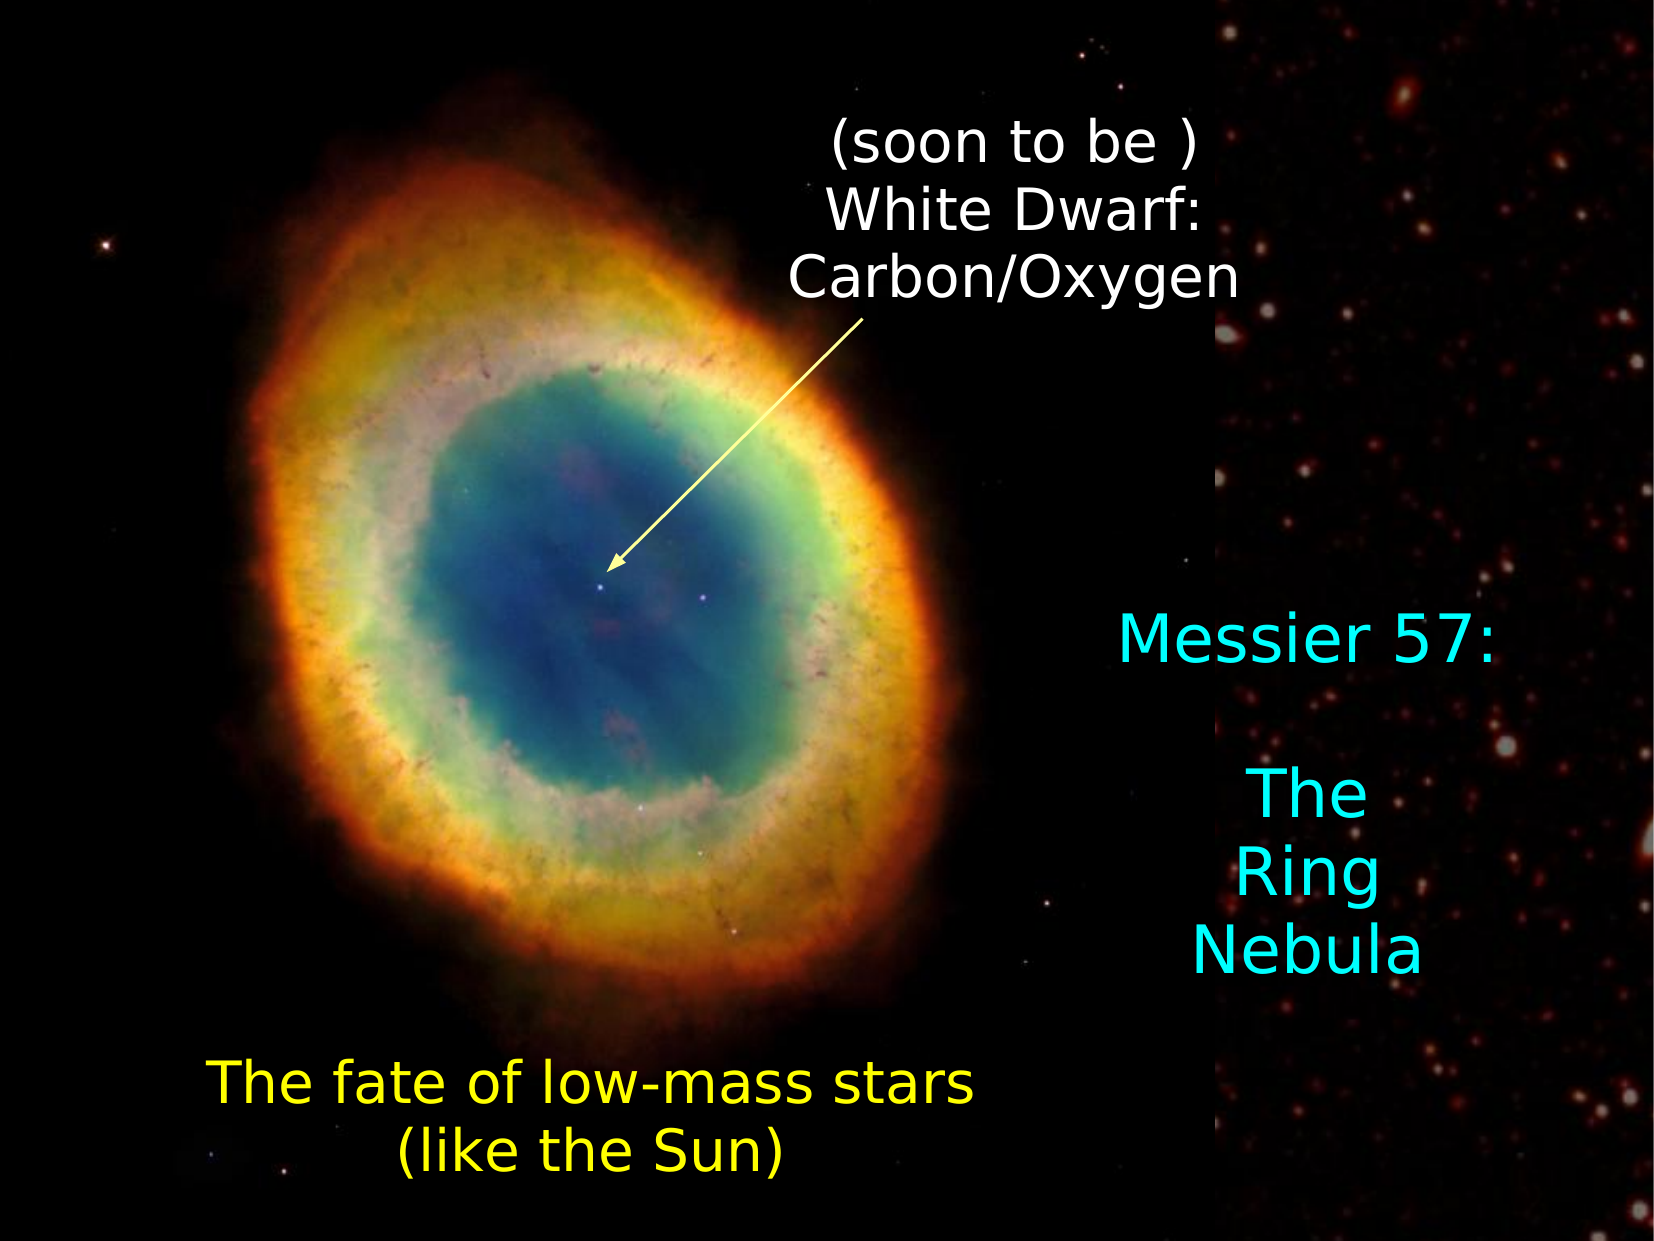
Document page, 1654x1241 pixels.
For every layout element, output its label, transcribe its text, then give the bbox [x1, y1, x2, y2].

text_box (soon to be ) White Dwarf: Carbon/Oxygen [787, 108, 1243, 312]
text_box Messier 57: The Ring Nebula [1116, 600, 1501, 989]
text_box The fate of low-mass stars (like the Sun) [206, 1050, 977, 1186]
picture [0, 0, 1654, 1241]
